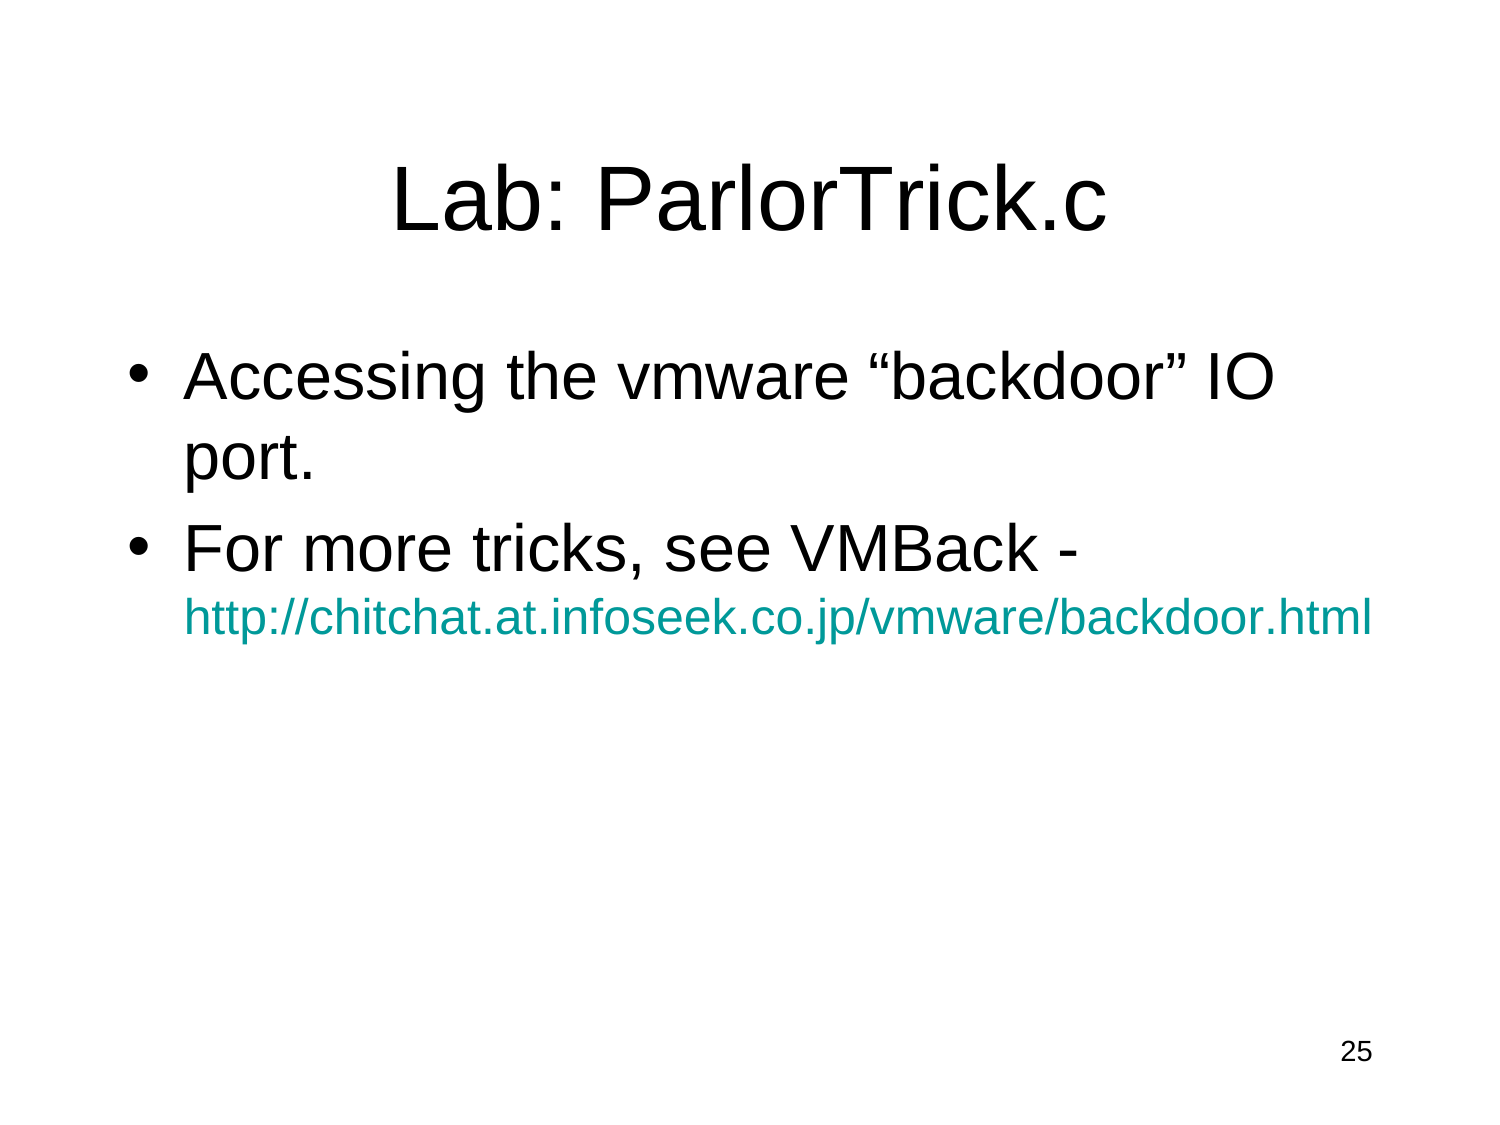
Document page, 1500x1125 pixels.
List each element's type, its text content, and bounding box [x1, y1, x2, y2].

text_box <number> [1074, 1025, 1388, 1101]
list Accessing the vmware “backdoor” IO port. For more tricks, see VMBack - http://chitchat.at.infoseek.co.jp/vmware/backdoor.html [112, 324, 1425, 1001]
title Lab: ParlorTrick.c [112, 99, 1388, 288]
